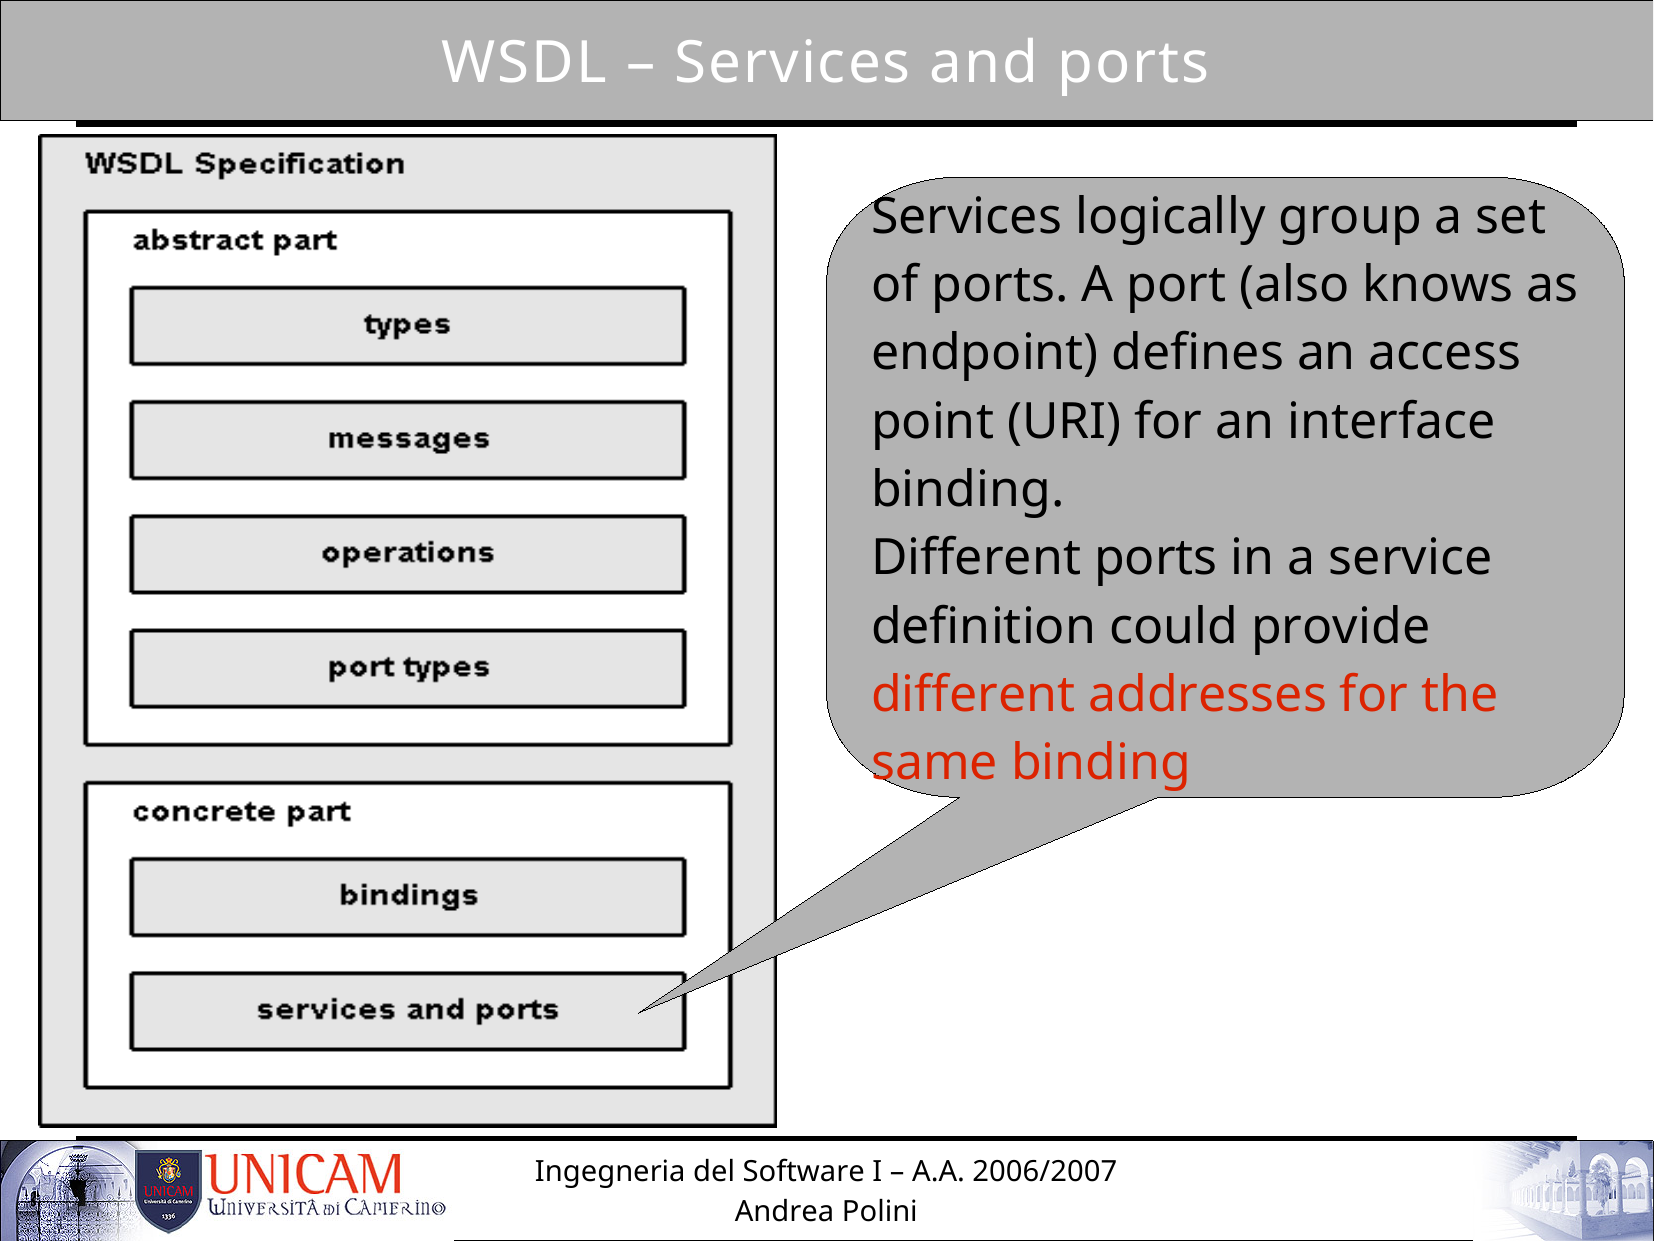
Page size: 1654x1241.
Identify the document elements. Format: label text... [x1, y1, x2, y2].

picture [1473, 1141, 1654, 1241]
picture [0, 1141, 454, 1241]
text_box Services logically group a set of ports. A port (also knows as endpoint) defines an access point (URI) for an interface binding. Different ports in a service definition could provide different addresses for the same binding [638, 177, 1625, 1014]
picture [38, 134, 777, 1128]
title WSDL – Services and ports [0, 0, 1653, 121]
